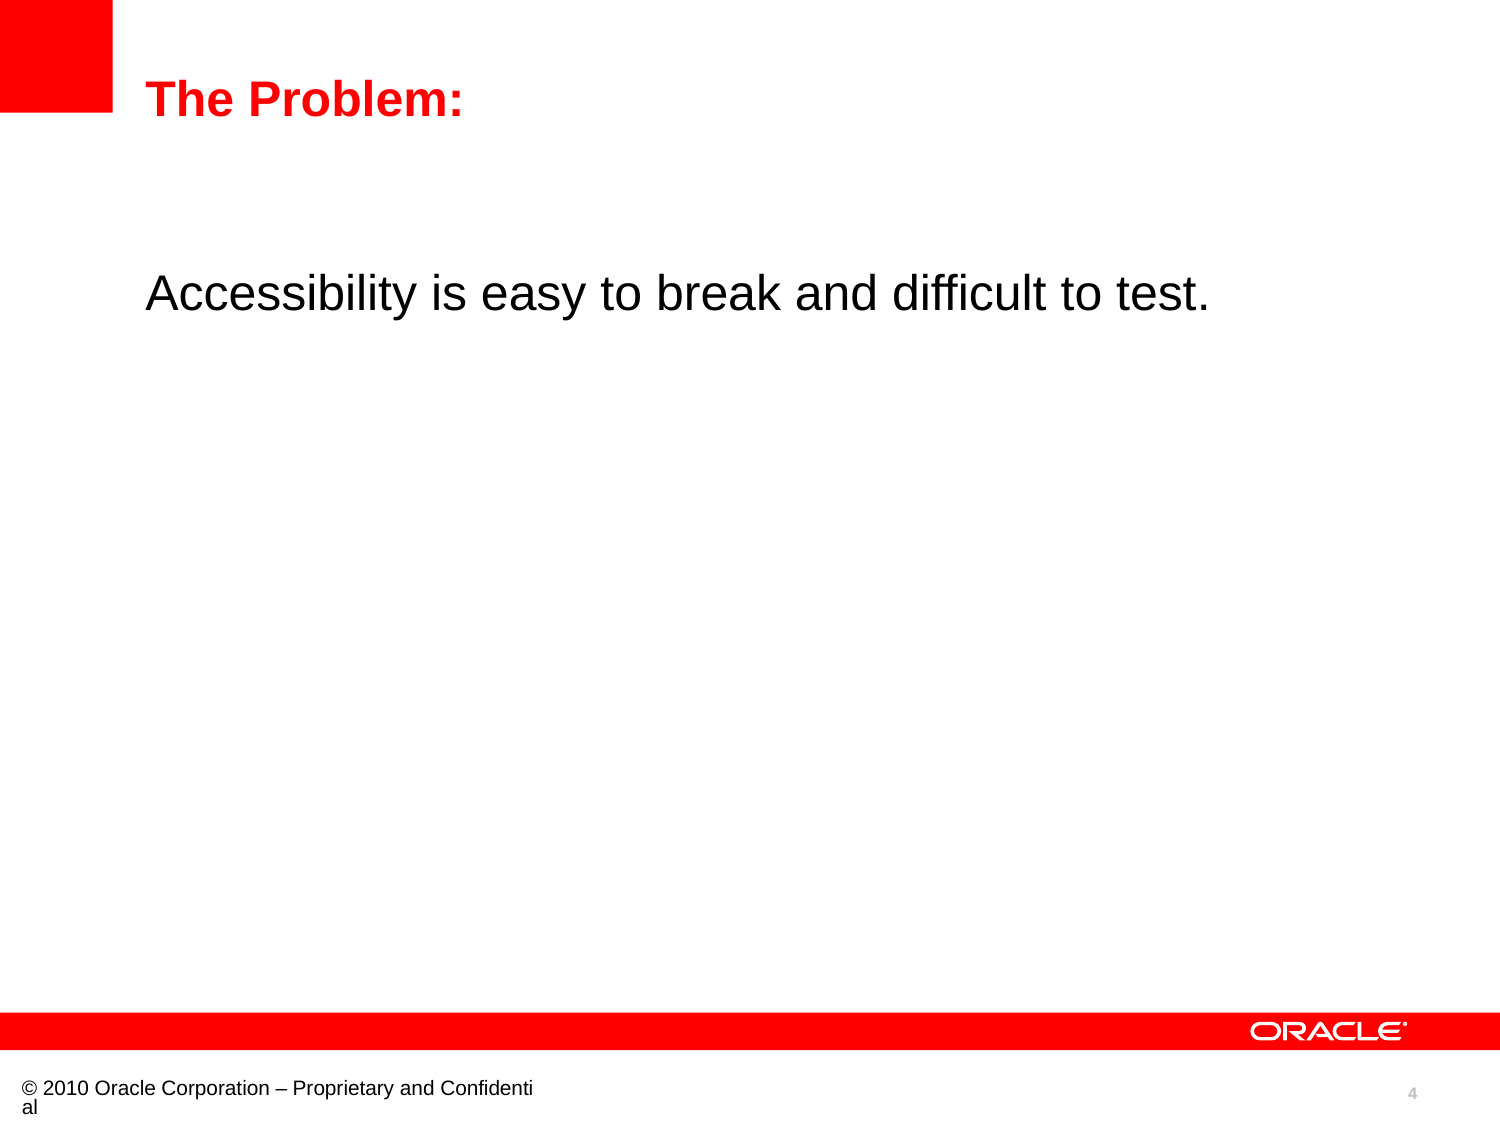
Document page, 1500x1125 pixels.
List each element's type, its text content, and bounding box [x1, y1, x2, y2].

title The Problem: [145, 67, 1463, 220]
list Accessibility is easy to break and difficult to test. [145, 265, 1423, 976]
